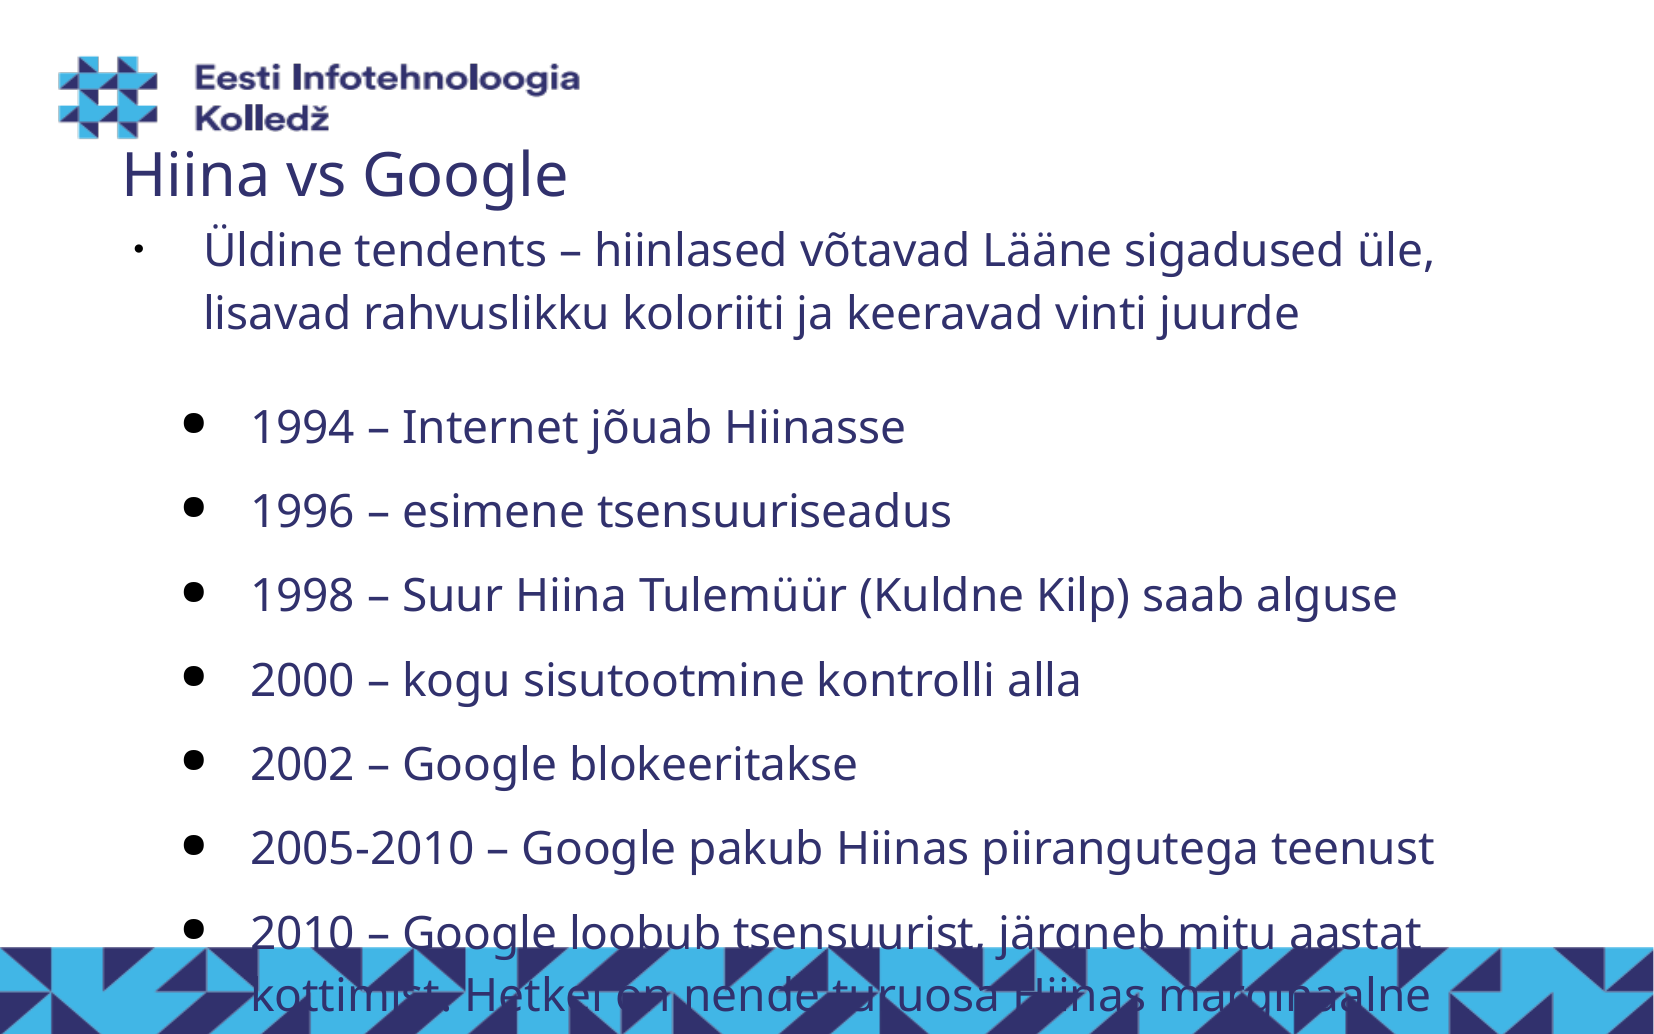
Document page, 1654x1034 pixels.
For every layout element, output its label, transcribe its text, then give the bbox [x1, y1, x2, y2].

list Üldine tendents – hiinlased võtavad Lääne sigadused üle, lisavad rahvuslikku koloriiti ja keeravad vinti juurde 1994 – Internet jõuab Hiinasse 1996 – esimene tsensuuriseadus 1998 – Suur Hiina Tulemüür (Kuldne Kilp) saab alguse 2000 – kogu sisutootmine kontrolli alla 2002 – Google blokeeritakse 2005-2010 – Google pakub Hiinas piirangutega teenust 2010 – Google loobub tsensuurist, järgneb mitu aastat kottimist. Hetkel on nende turuosa Hiinas marginaalne [121, 216, 1534, 937]
title Hiina vs Google [121, 69, 1534, 216]
